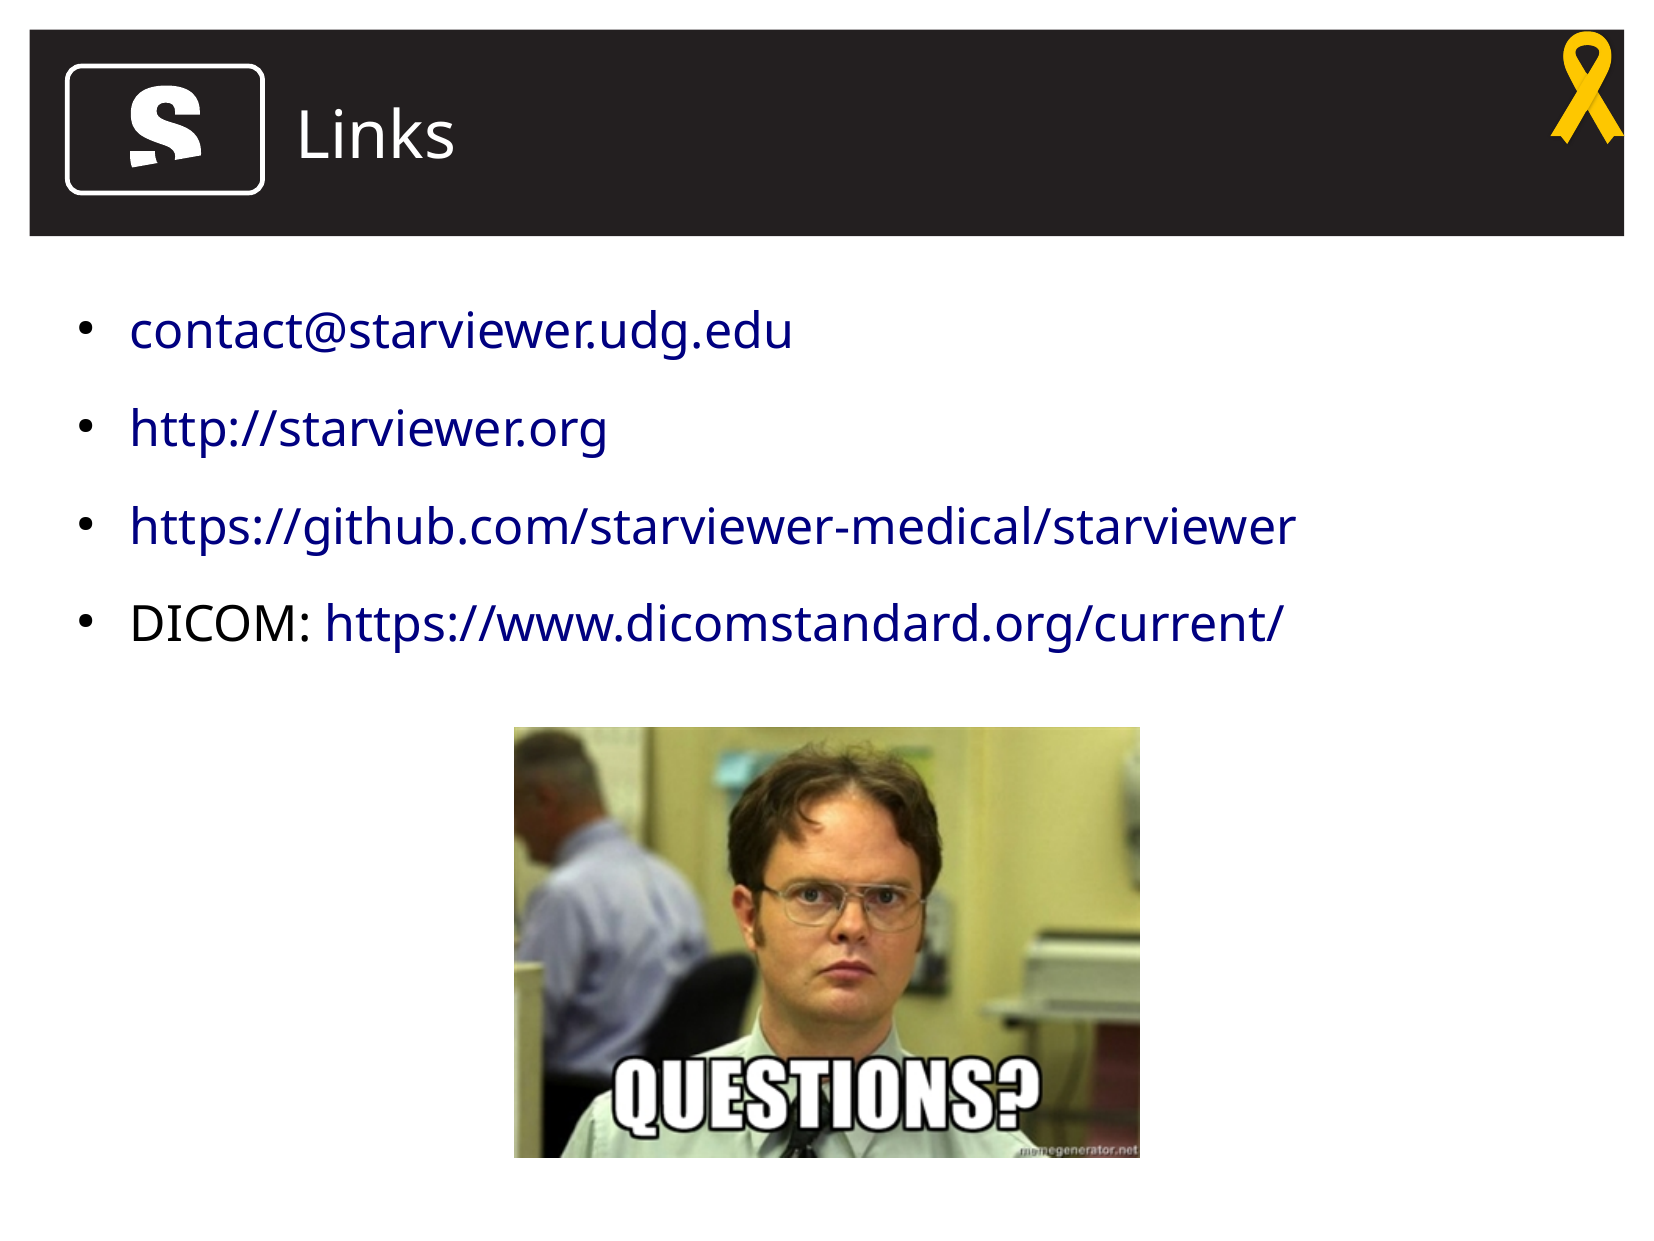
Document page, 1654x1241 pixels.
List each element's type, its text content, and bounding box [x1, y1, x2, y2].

picture [1547, 29, 1625, 148]
picture [514, 727, 1140, 1158]
list contact@starviewer.udg.edu http://starviewer.org https://github.com/starviewer-medical/starviewer DICOM: https://www.dicomstandard.org/current/ [59, 295, 1595, 1075]
title Links [295, 29, 1524, 237]
